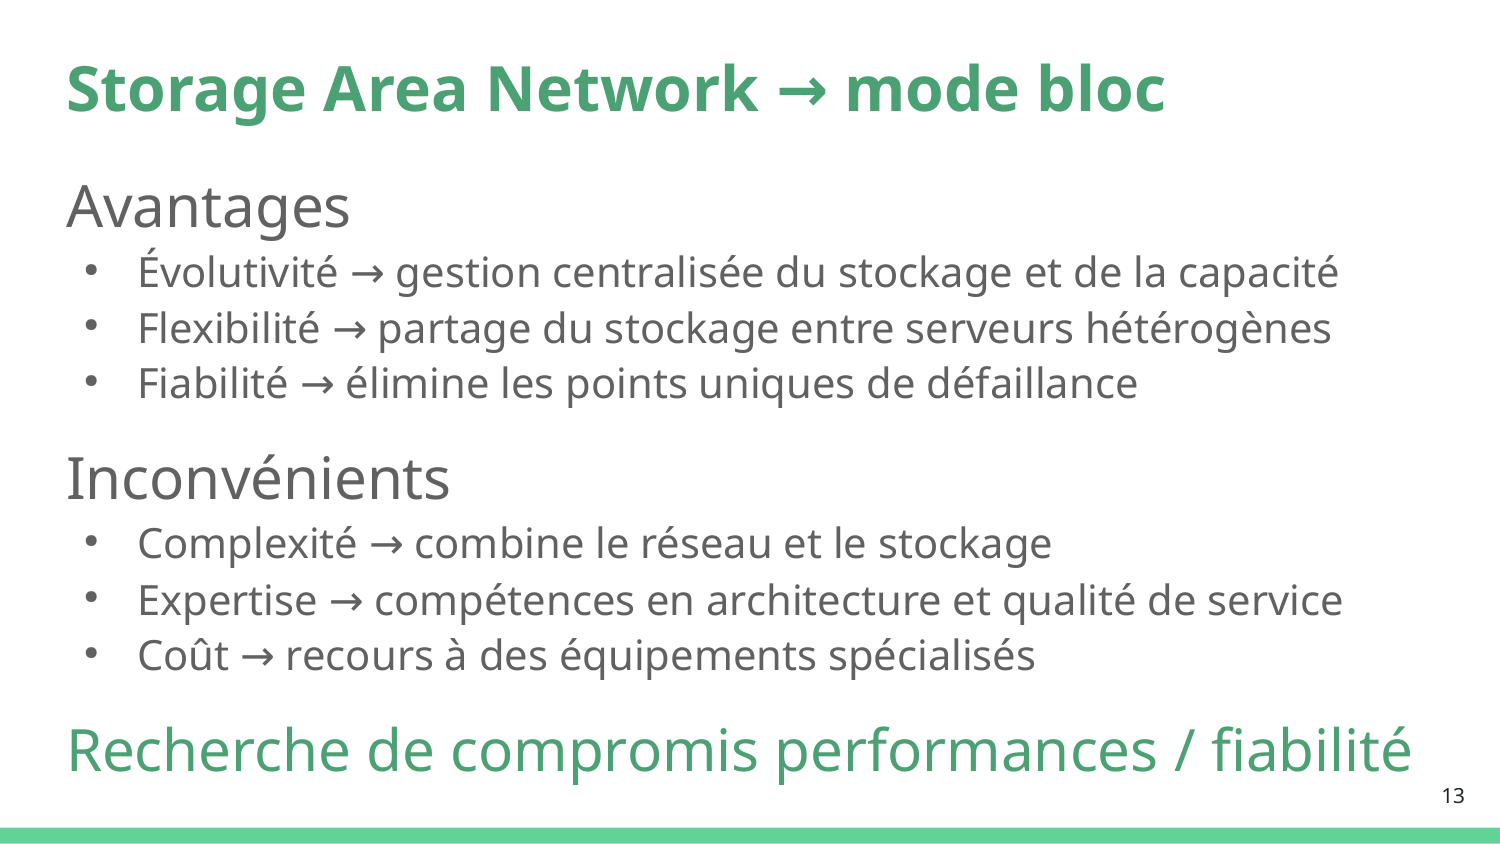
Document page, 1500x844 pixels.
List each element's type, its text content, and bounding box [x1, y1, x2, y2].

list Avantages Évolutivité → gestion centralisée du stockage et de la capacité Flexibilité → partage du stockage entre serveurs hétérogènes Fiabilité → élimine les points uniques de défaillance Inconvénients Complexité → combine le réseau et le stockage Expertise → compétences en architecture et qualité de service Coût → recours à des équipements spécialisés Recherche de compromis performances / fiabilité [51, 144, 1449, 805]
title Storage Area Network → mode bloc [51, 23, 1449, 117]
slide_number <numéro> [1389, 764, 1480, 830]
